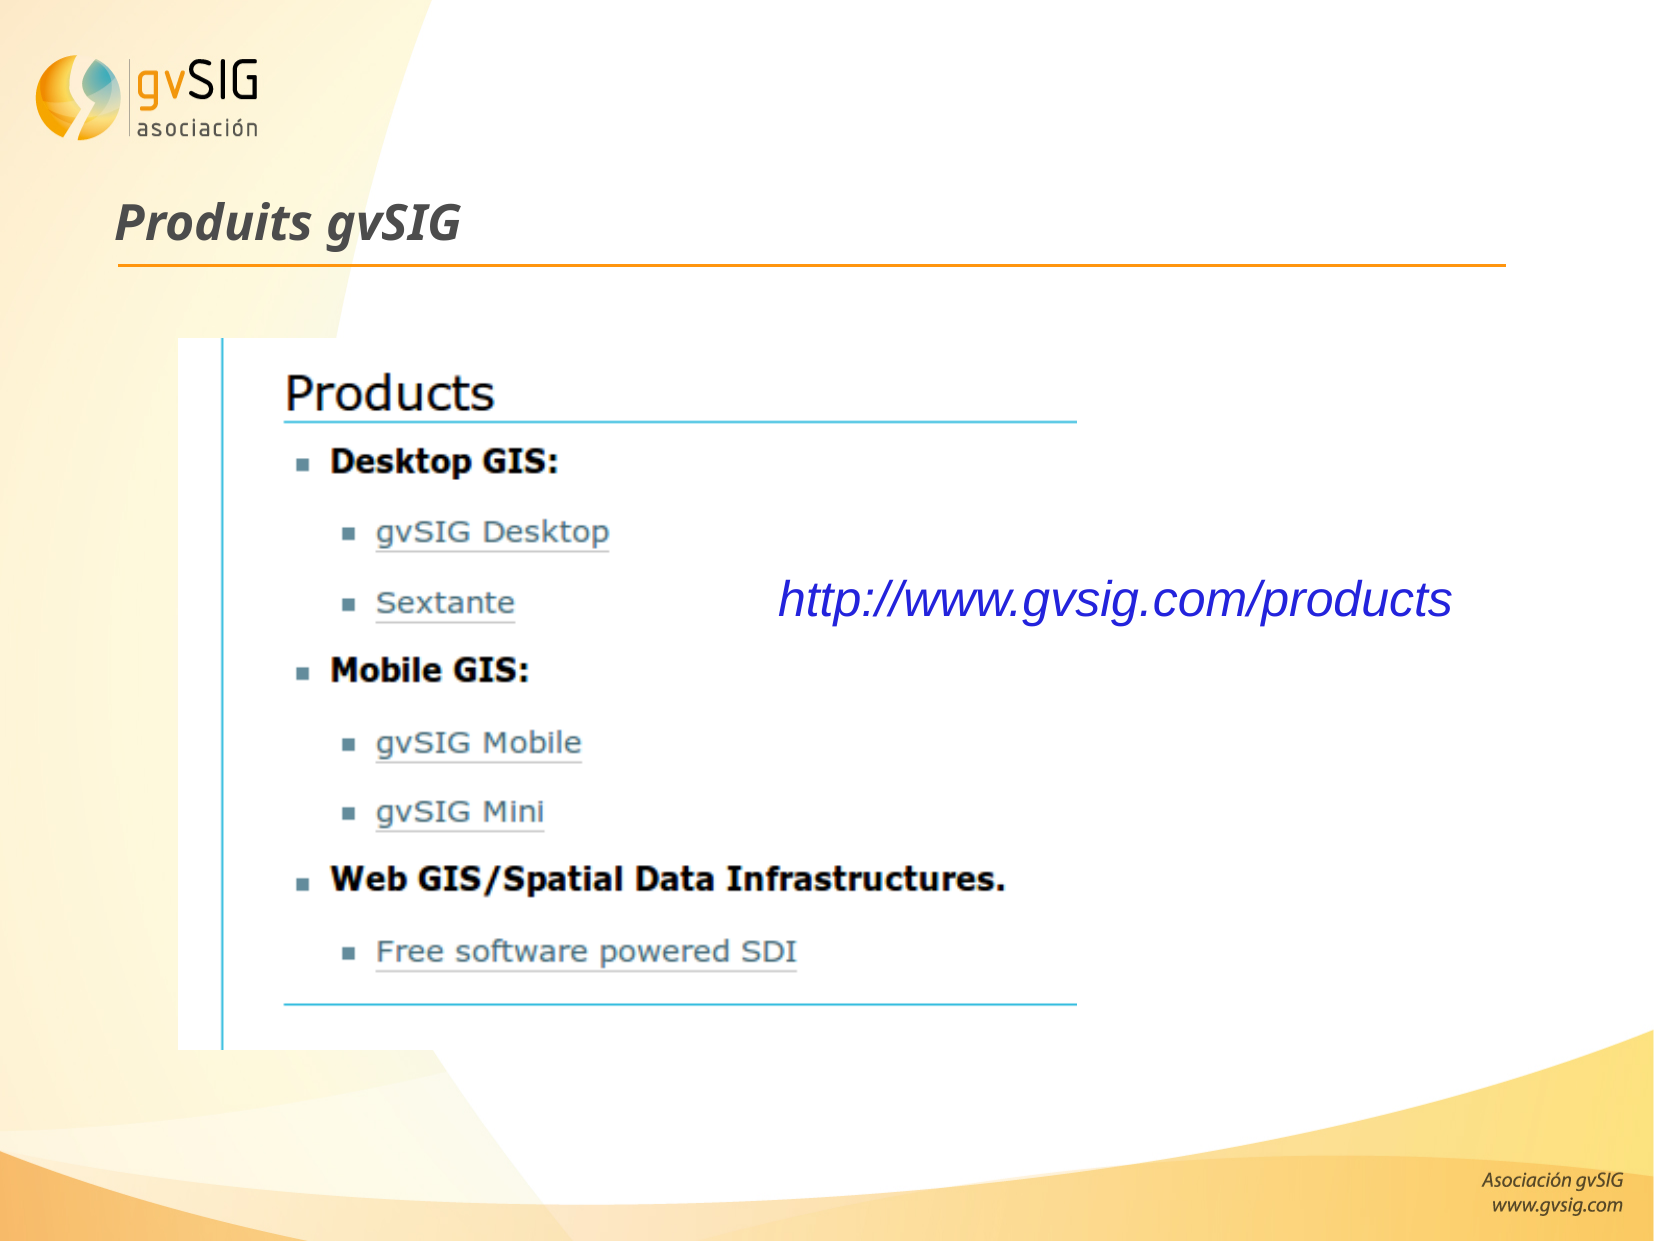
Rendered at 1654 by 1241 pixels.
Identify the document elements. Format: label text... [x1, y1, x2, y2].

picture [0, 0, 1654, 1241]
text_box http://www.gvsig.com/products [763, 563, 1540, 635]
text_box Produits gvSIG [114, 163, 1279, 280]
